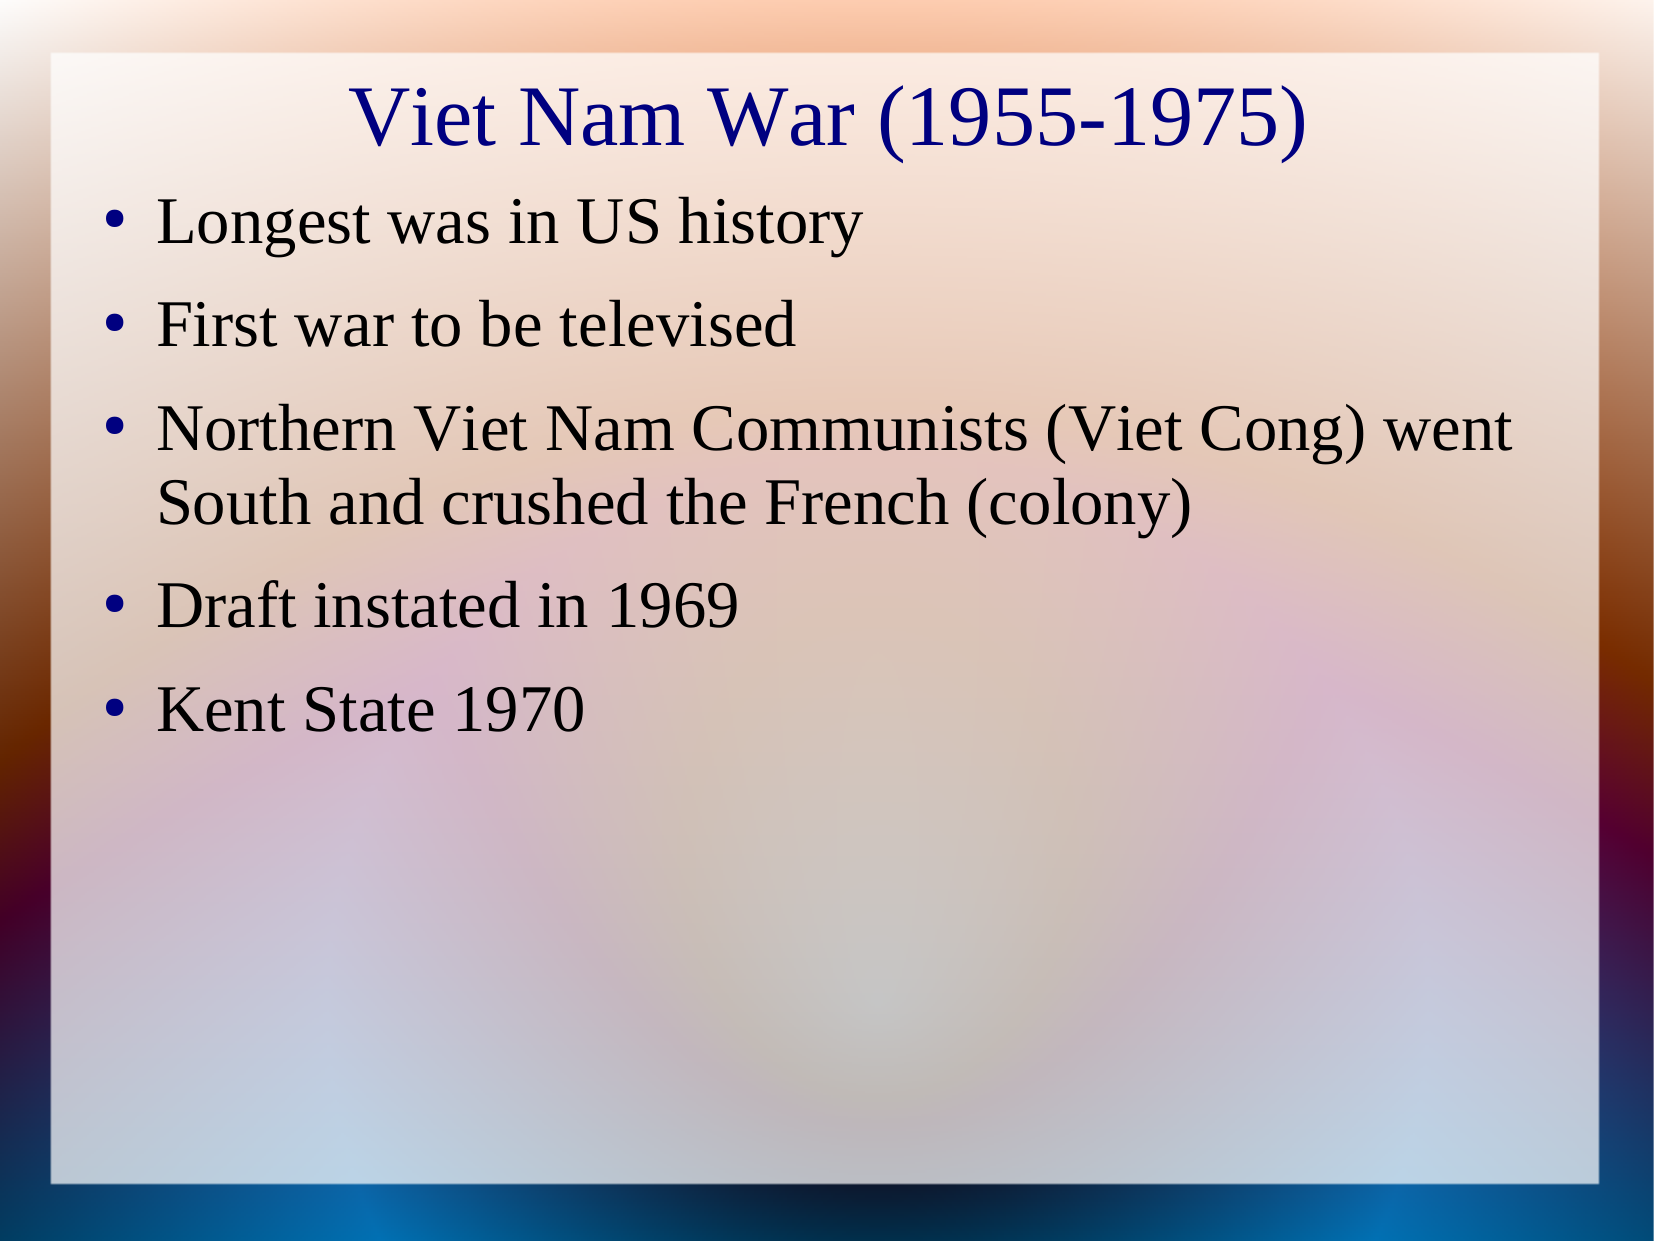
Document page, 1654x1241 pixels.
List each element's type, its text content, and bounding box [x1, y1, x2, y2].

picture [0, 0, 1654, 1241]
list Longest was in US history First war to be televised Northern Viet Nam Communists (Viet Cong) went South and crushed the French (colony) Draft instated in 1969 Kent State 1970 [85, 183, 1574, 927]
title Viet Nam War (1955-1975) [85, 13, 1574, 183]
